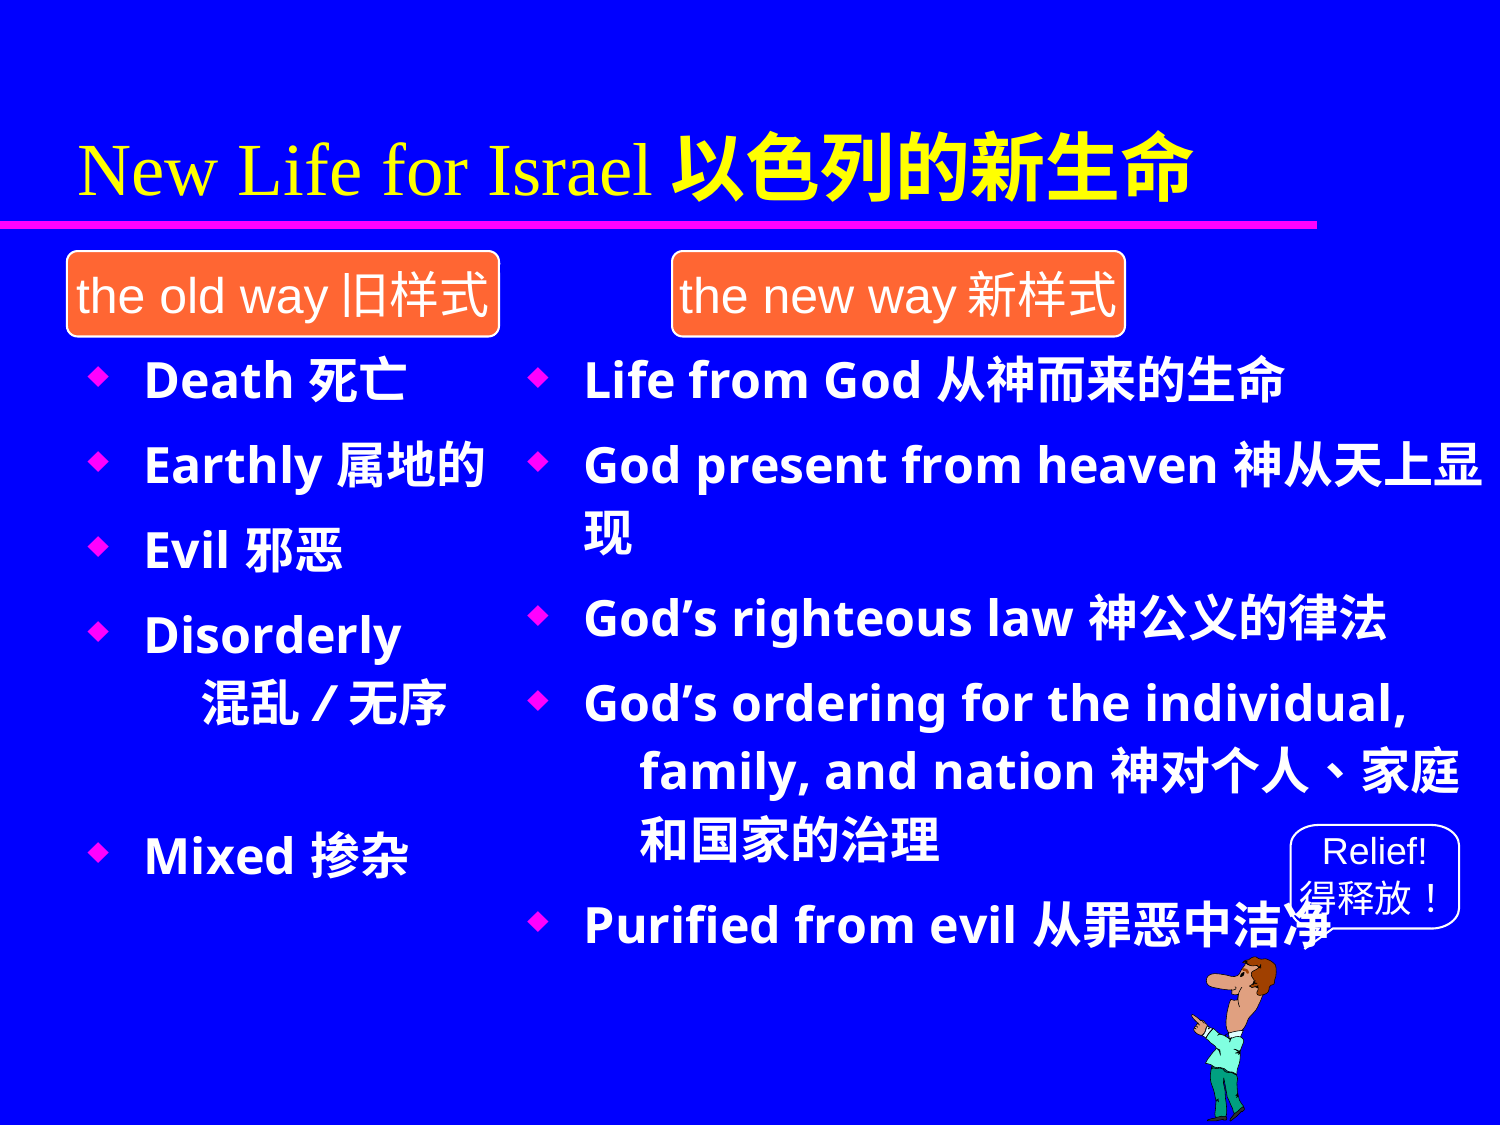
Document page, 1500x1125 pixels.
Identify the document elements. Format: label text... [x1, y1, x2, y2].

title New Life for Israel以色列的新生命 [62, 43, 1338, 225]
list Life from God从神而来的生命 God present from heaven神从天上显现 God’s righteous law神公义的律法 God’s ordering for the individual, family, and nation神对个人、家庭和国家的治理 Purified from evil从罪恶中洁净 [689, 337, 1500, 1013]
list Death死亡 Earthly属地的 Evil邪恶 Disorderly 混乱/无序 Mixed掺杂 [72, 337, 689, 1013]
chart [1190, 956, 1278, 1122]
text_box the new way新样式 [672, 251, 1126, 337]
text_box the old way旧样式 [66, 251, 500, 337]
text_box Relief! 得释放！ [1290, 824, 1460, 949]
